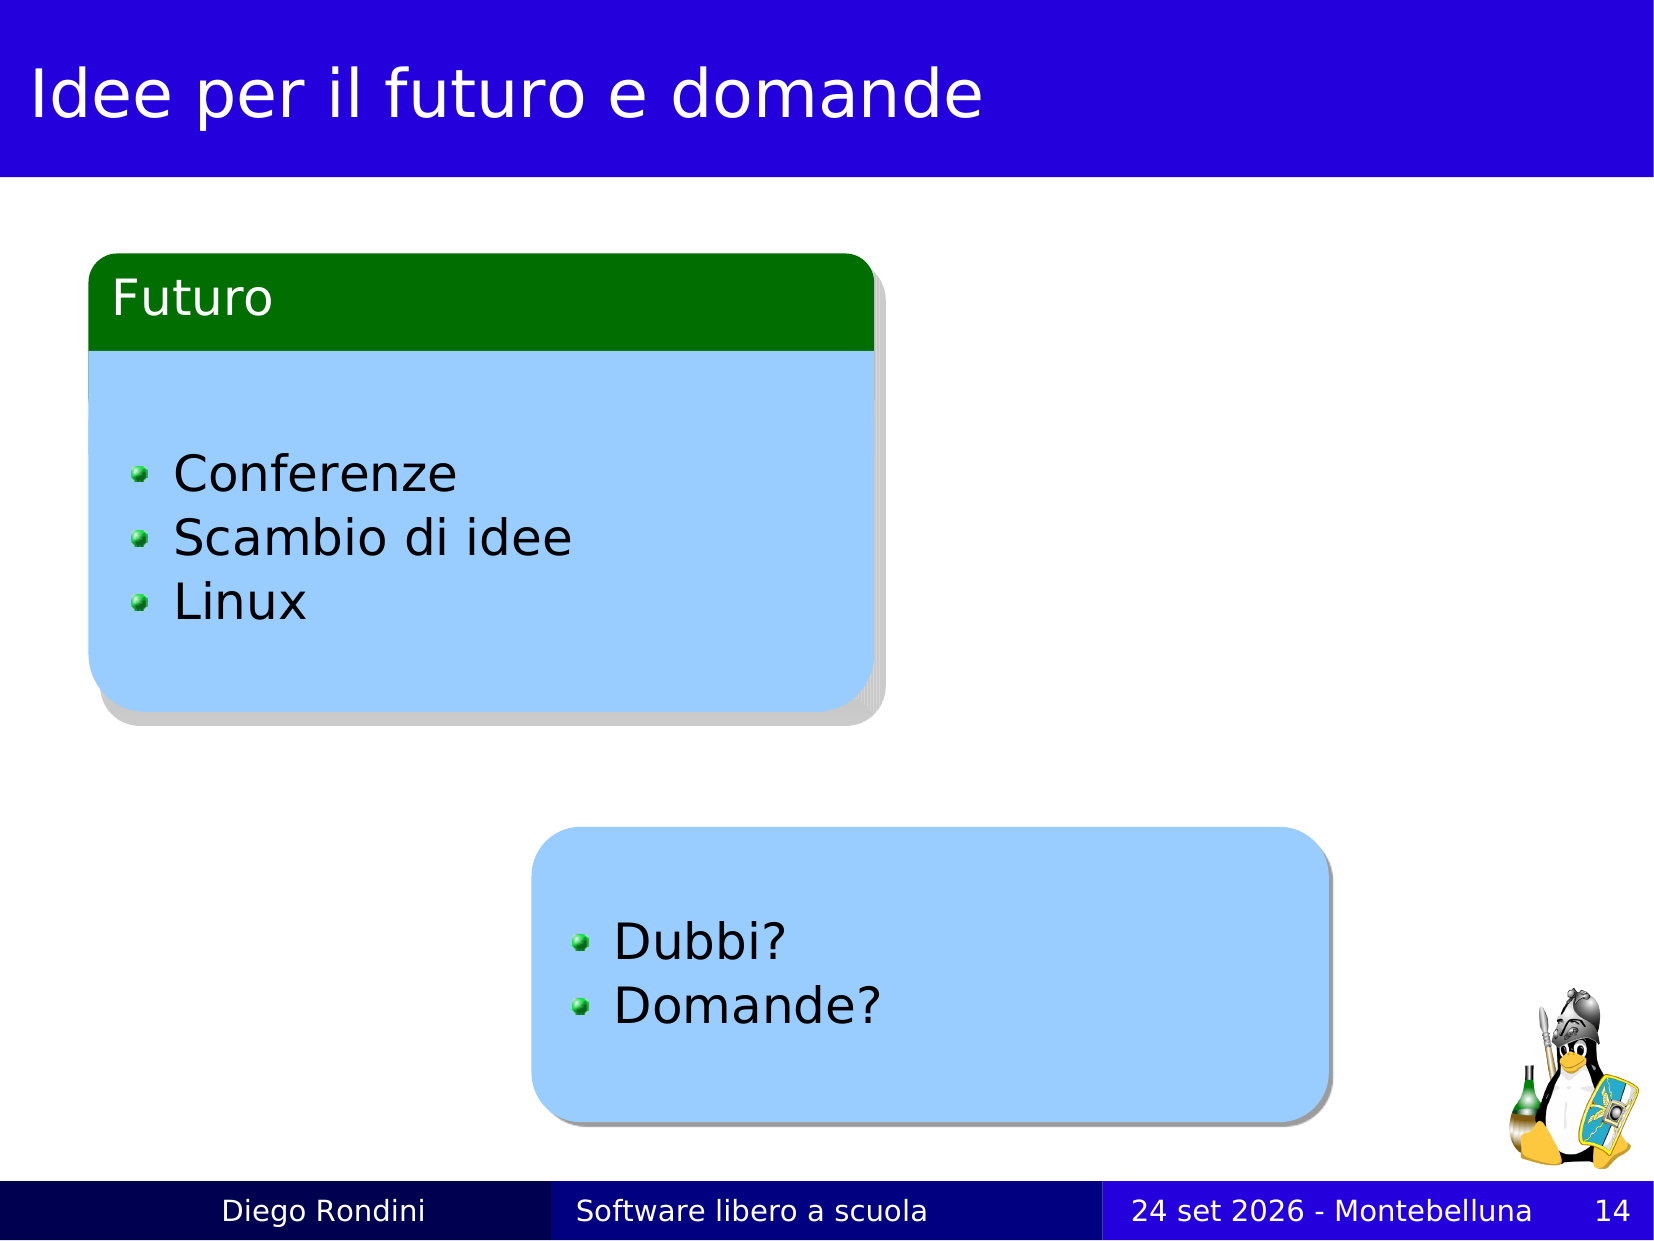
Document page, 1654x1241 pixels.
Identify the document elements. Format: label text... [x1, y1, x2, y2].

picture [572, 934, 589, 951]
picture [1509, 988, 1639, 1169]
title Idee per il futuro e domande [29, 0, 1518, 198]
text_box Conferenze Scambio di idee Linux [88, 364, 875, 712]
picture [131, 466, 148, 482]
picture [131, 594, 148, 611]
text_box Futuro [88, 253, 875, 350]
picture [131, 530, 148, 547]
text_box Dubbi? Domande? [531, 826, 1329, 1123]
picture [572, 998, 589, 1015]
text_box [88, 270, 886, 726]
